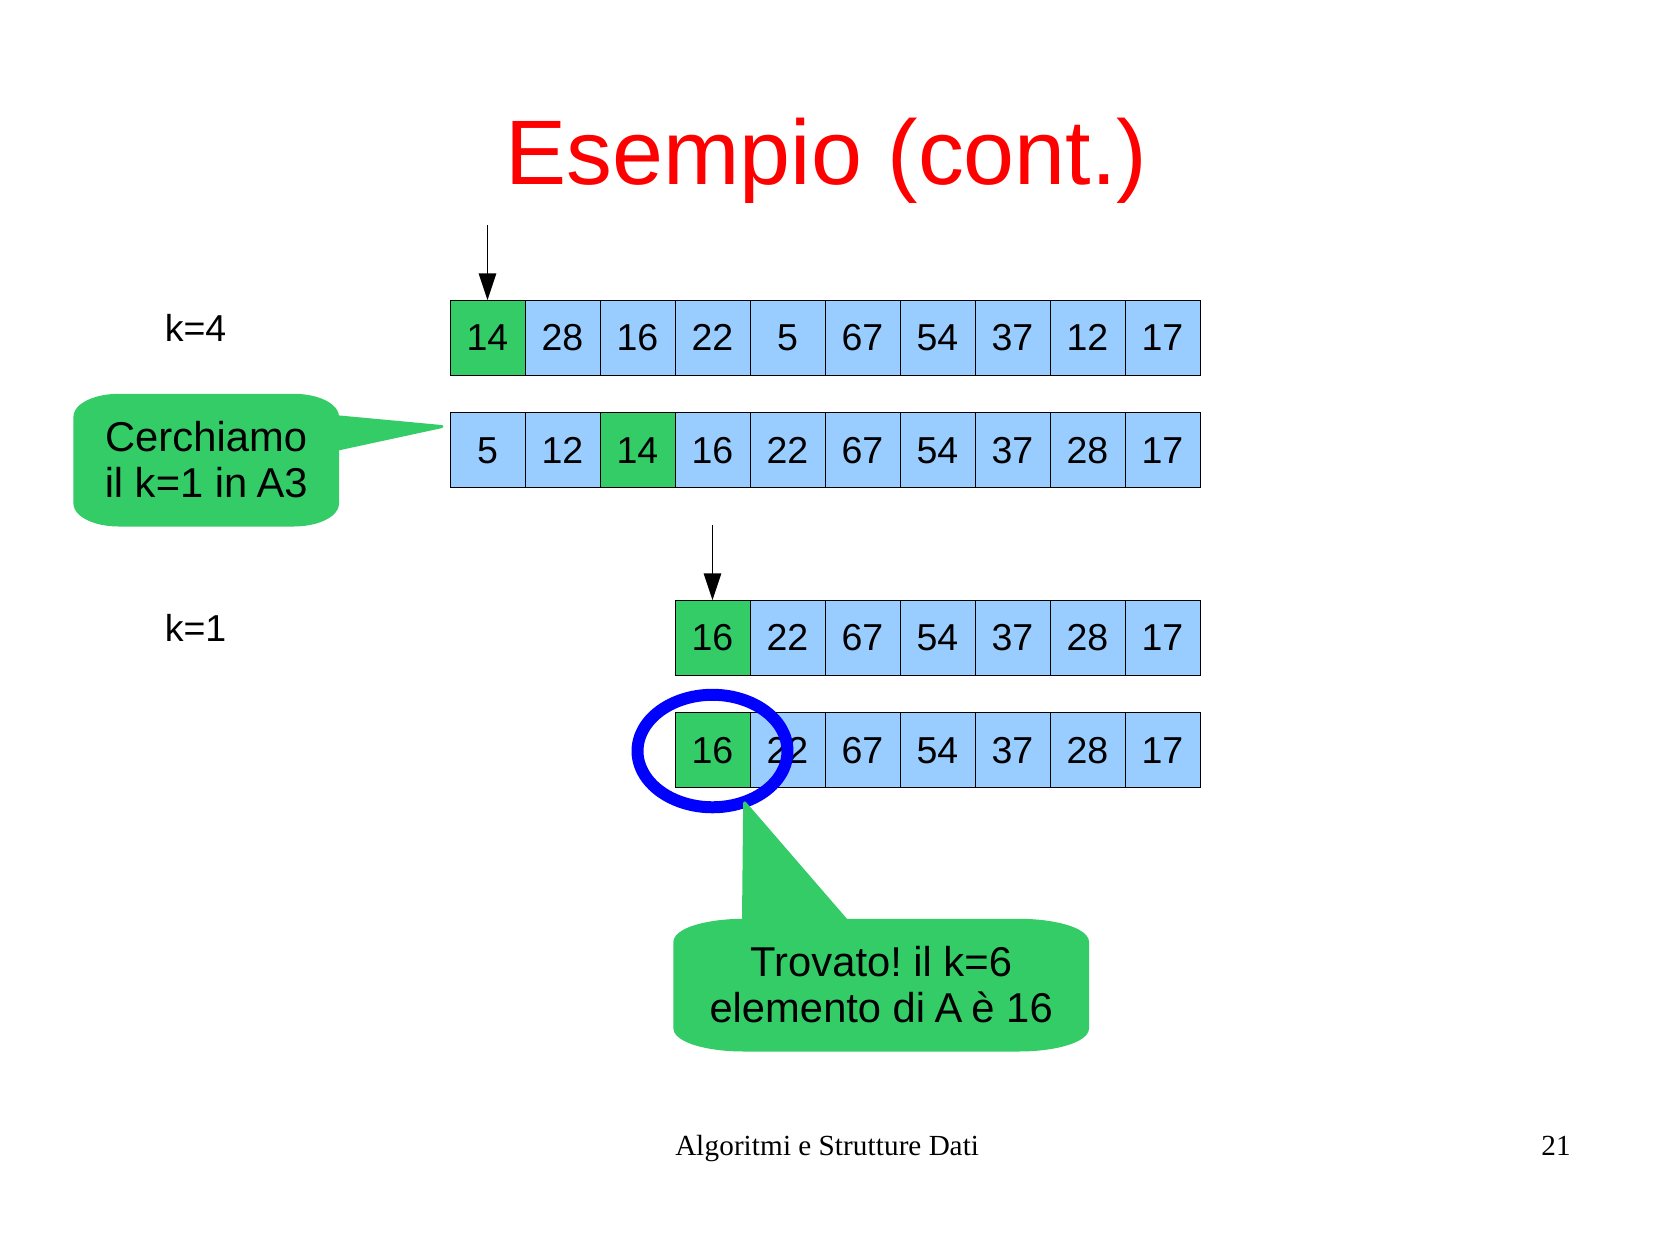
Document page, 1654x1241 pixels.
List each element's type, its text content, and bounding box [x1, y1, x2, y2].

text_box 37 [975, 300, 1050, 376]
text_box k=4 [150, 300, 263, 357]
text_box 14 [450, 300, 525, 376]
text_box 22 [777, 712, 825, 788]
text_box 28 [1051, 412, 1125, 488]
text_box 67 [825, 300, 900, 376]
text_box 5 [750, 300, 825, 376]
text_box 22 [750, 712, 781, 788]
title Esempio (cont.) [82, 49, 1571, 257]
text_box 5 [450, 412, 525, 488]
text_box Cerchiamo il k=1 in A3 [74, 395, 442, 526]
text_box 37 [975, 600, 1051, 676]
text_box 37 [975, 412, 1051, 488]
text_box 54 [900, 412, 975, 488]
text_box 12 [525, 412, 601, 488]
text_box 17 [1125, 300, 1201, 376]
text_box 67 [825, 600, 900, 676]
text_box 22 [750, 412, 825, 488]
text_box 16 [675, 412, 750, 488]
text_box Trovato! il k=6 elemento di A è 16 [674, 802, 1088, 1051]
text_box 17 [1125, 712, 1201, 788]
text_box 54 [900, 712, 975, 788]
text_box 22 [772, 751, 781, 760]
text_box 22 [675, 300, 750, 376]
text_box 37 [975, 712, 1051, 788]
text_box 28 [1051, 600, 1125, 676]
text_box 16 [675, 600, 750, 676]
text_box 17 [1125, 600, 1201, 676]
text_box 14 [601, 412, 675, 488]
text_box 67 [825, 712, 900, 788]
text_box 16 [675, 712, 750, 788]
text_box 22 [793, 740, 802, 753]
text_box 67 [825, 412, 900, 488]
text_box 16 [600, 300, 675, 376]
text_box 54 [900, 600, 975, 676]
text_box 17 [1125, 412, 1201, 488]
text_box k=1 [150, 600, 263, 657]
text_box 28 [1051, 712, 1125, 788]
text_box 12 [1050, 300, 1125, 376]
text_box 28 [525, 300, 600, 376]
text_box 22 [750, 600, 825, 676]
text_box 54 [900, 300, 975, 376]
